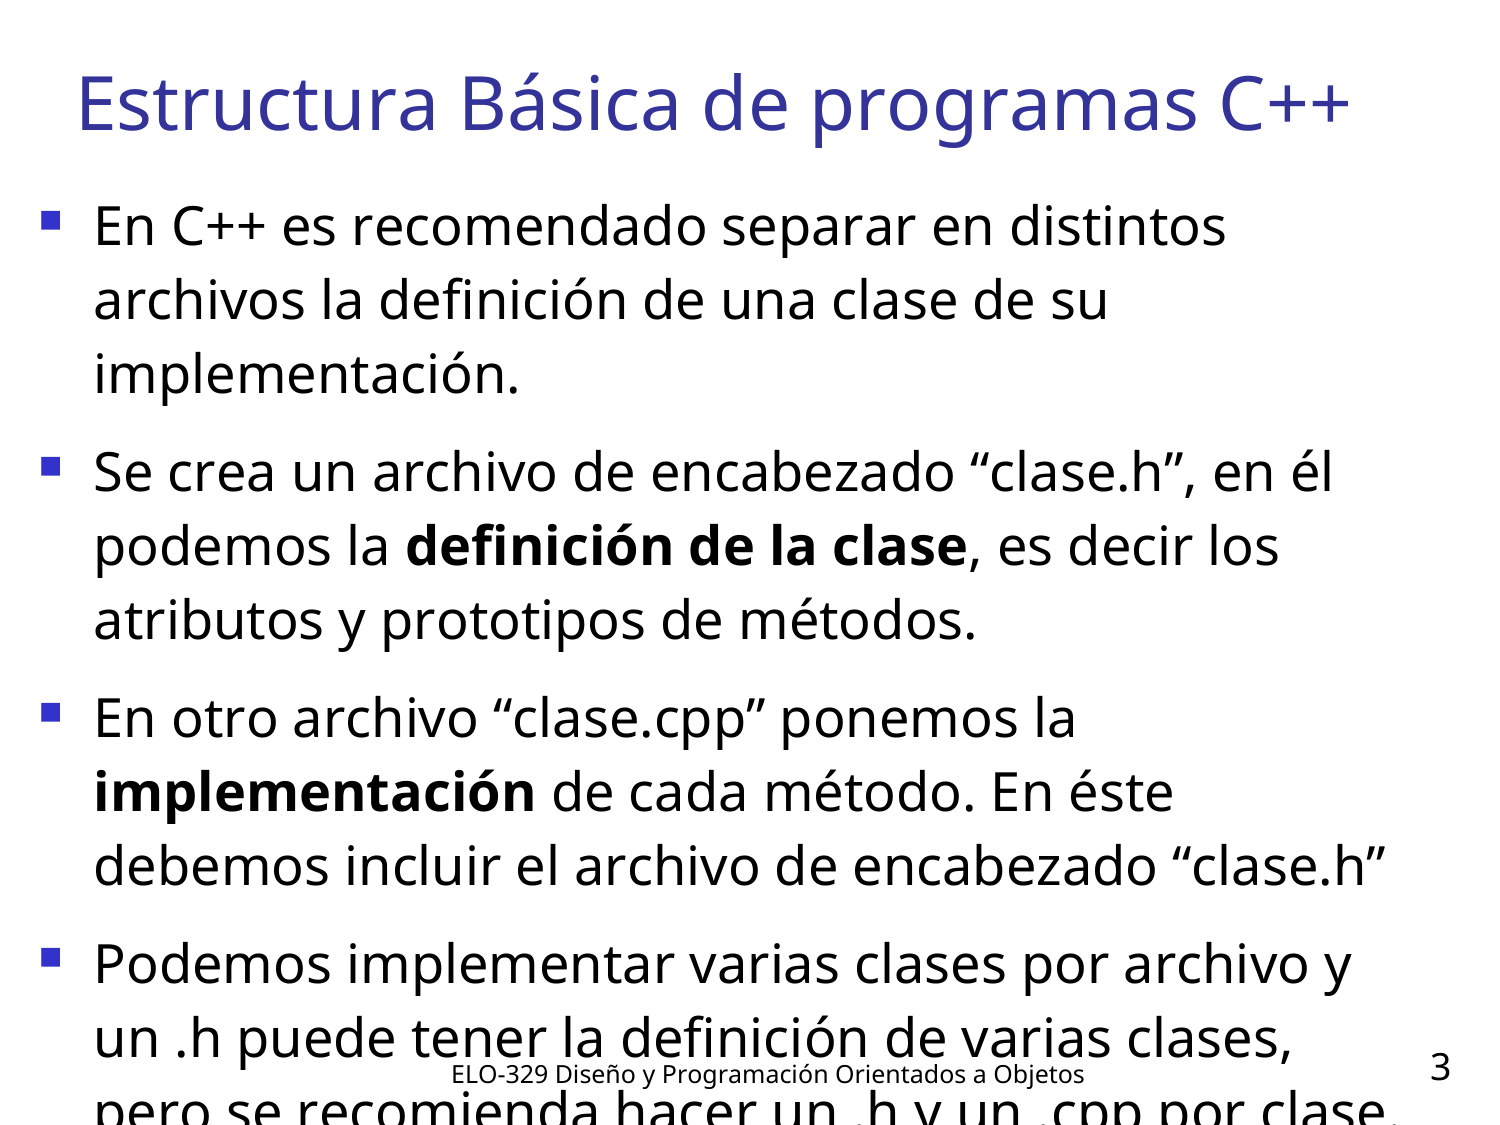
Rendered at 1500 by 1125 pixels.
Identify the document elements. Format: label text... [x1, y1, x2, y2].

title Estructura Básica de programas C++ [75, 19, 1500, 183]
list En C++ es recomendado separar en distintos archivos la definición de una clase de su implementación. Se crea un archivo de encabezado “clase.h”, en él podemos la definición de la clase, es decir los atributos y prototipos de métodos. En otro archivo “clase.cpp” ponemos la implementación de cada método. En éste debemos incluir el archivo de encabezado “clase.h” Podemos implementar varias clases por archivo y un .h puede tener la definición de varias clases, pero se recomienda hacer un .h y un .cpp por clase. [38, 187, 1426, 1051]
